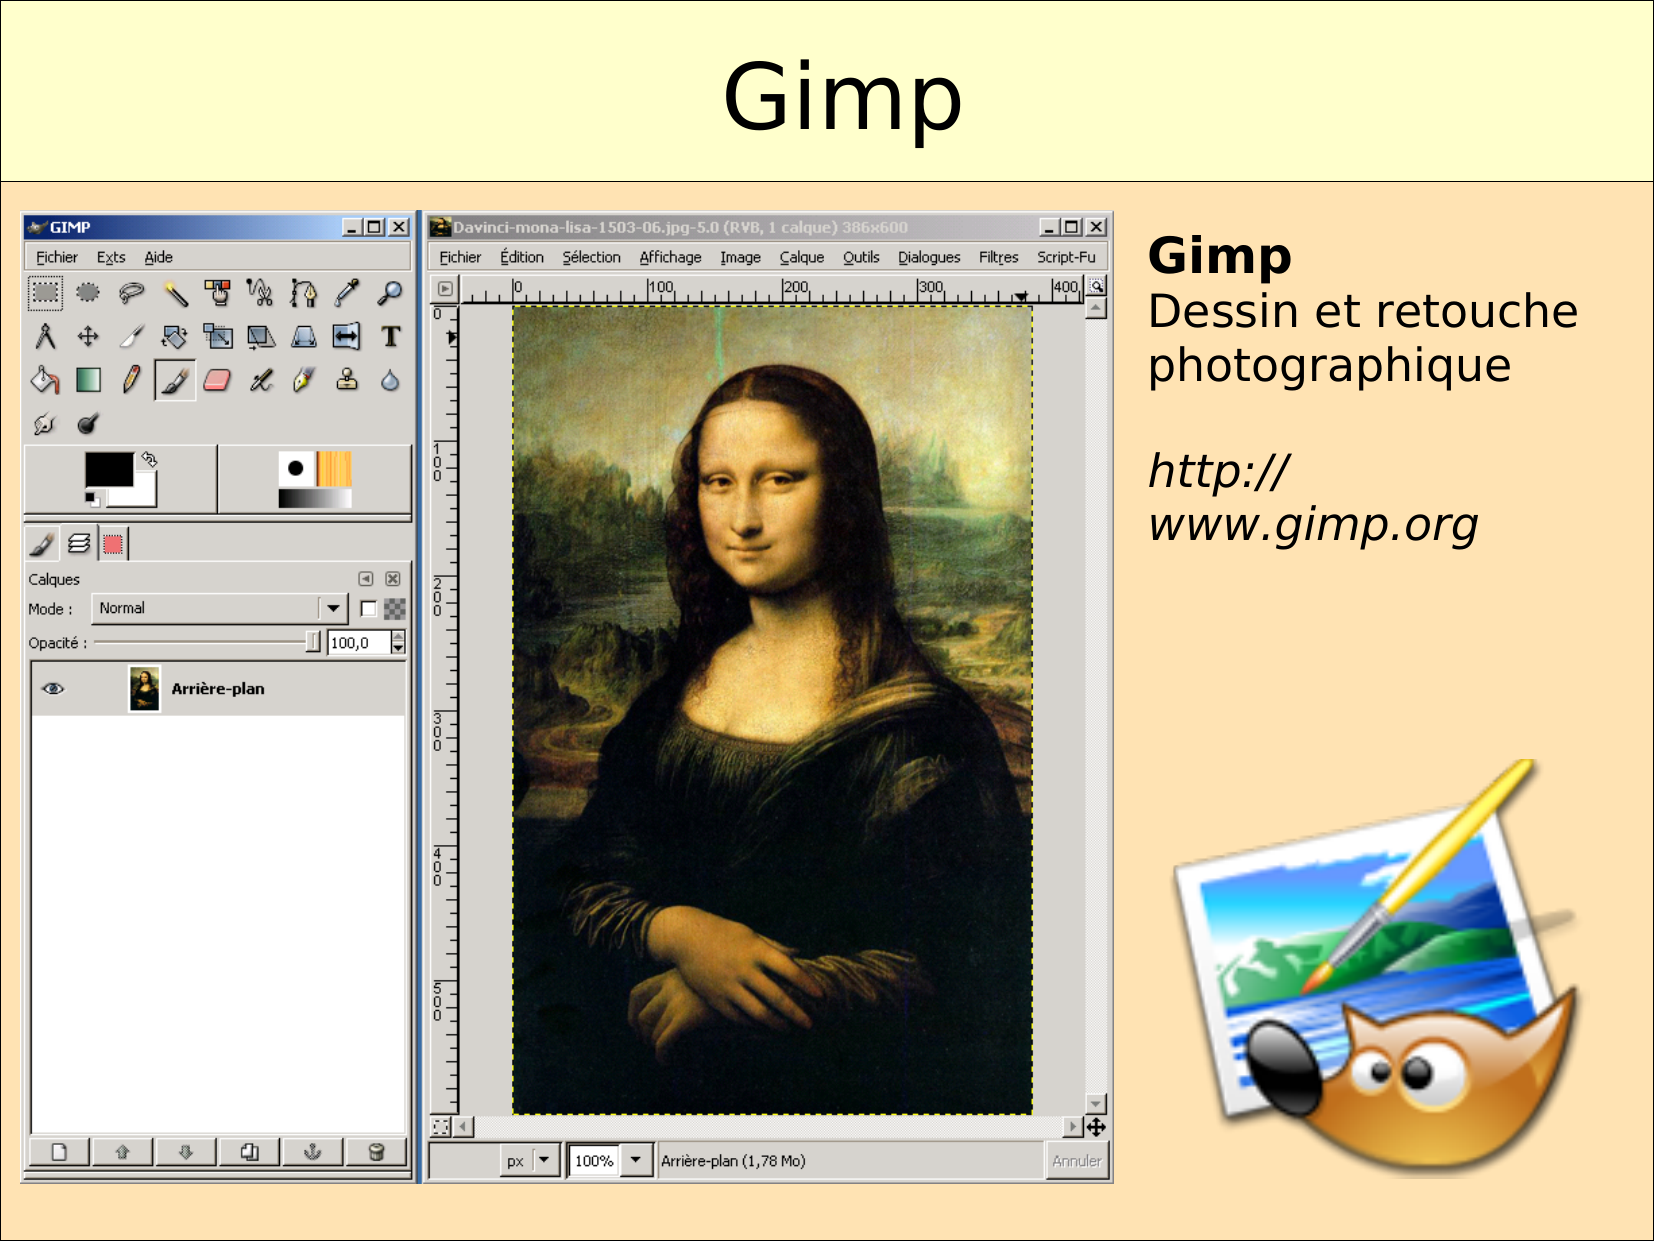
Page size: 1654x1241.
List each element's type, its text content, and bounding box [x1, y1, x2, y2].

picture [1169, 759, 1590, 1179]
text_box Gimp Dessin et retouche photographique http://www.gimp.org [1132, 219, 1634, 506]
picture [20, 210, 1114, 1185]
title Gimp [135, 37, 1552, 158]
